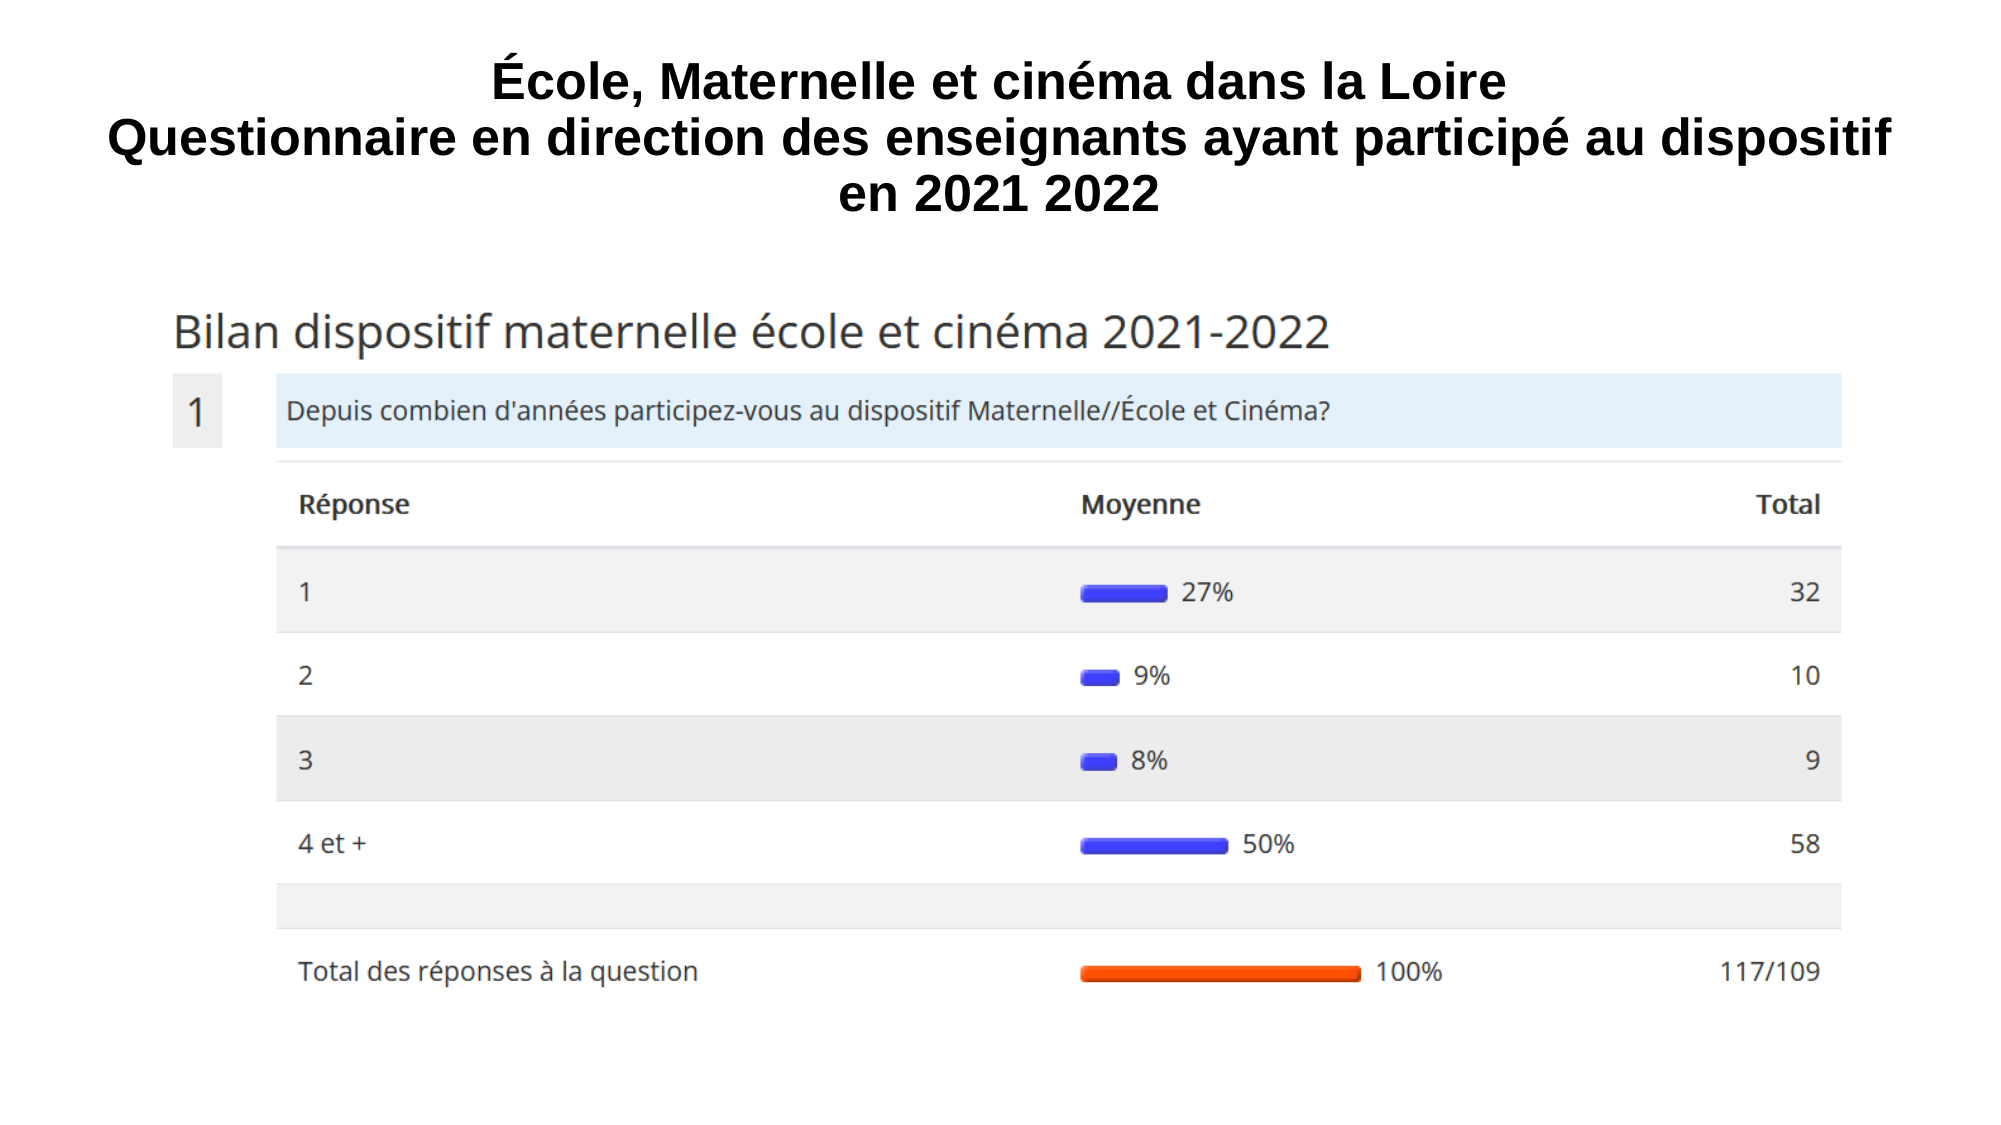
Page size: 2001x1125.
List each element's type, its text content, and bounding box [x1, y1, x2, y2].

title École, Maternelle et cinéma dans la Loire Questionnaire en direction des enseignants ayant participé au dispositif en 2021 2022 [99, 44, 1900, 233]
picture [163, 304, 1863, 1019]
